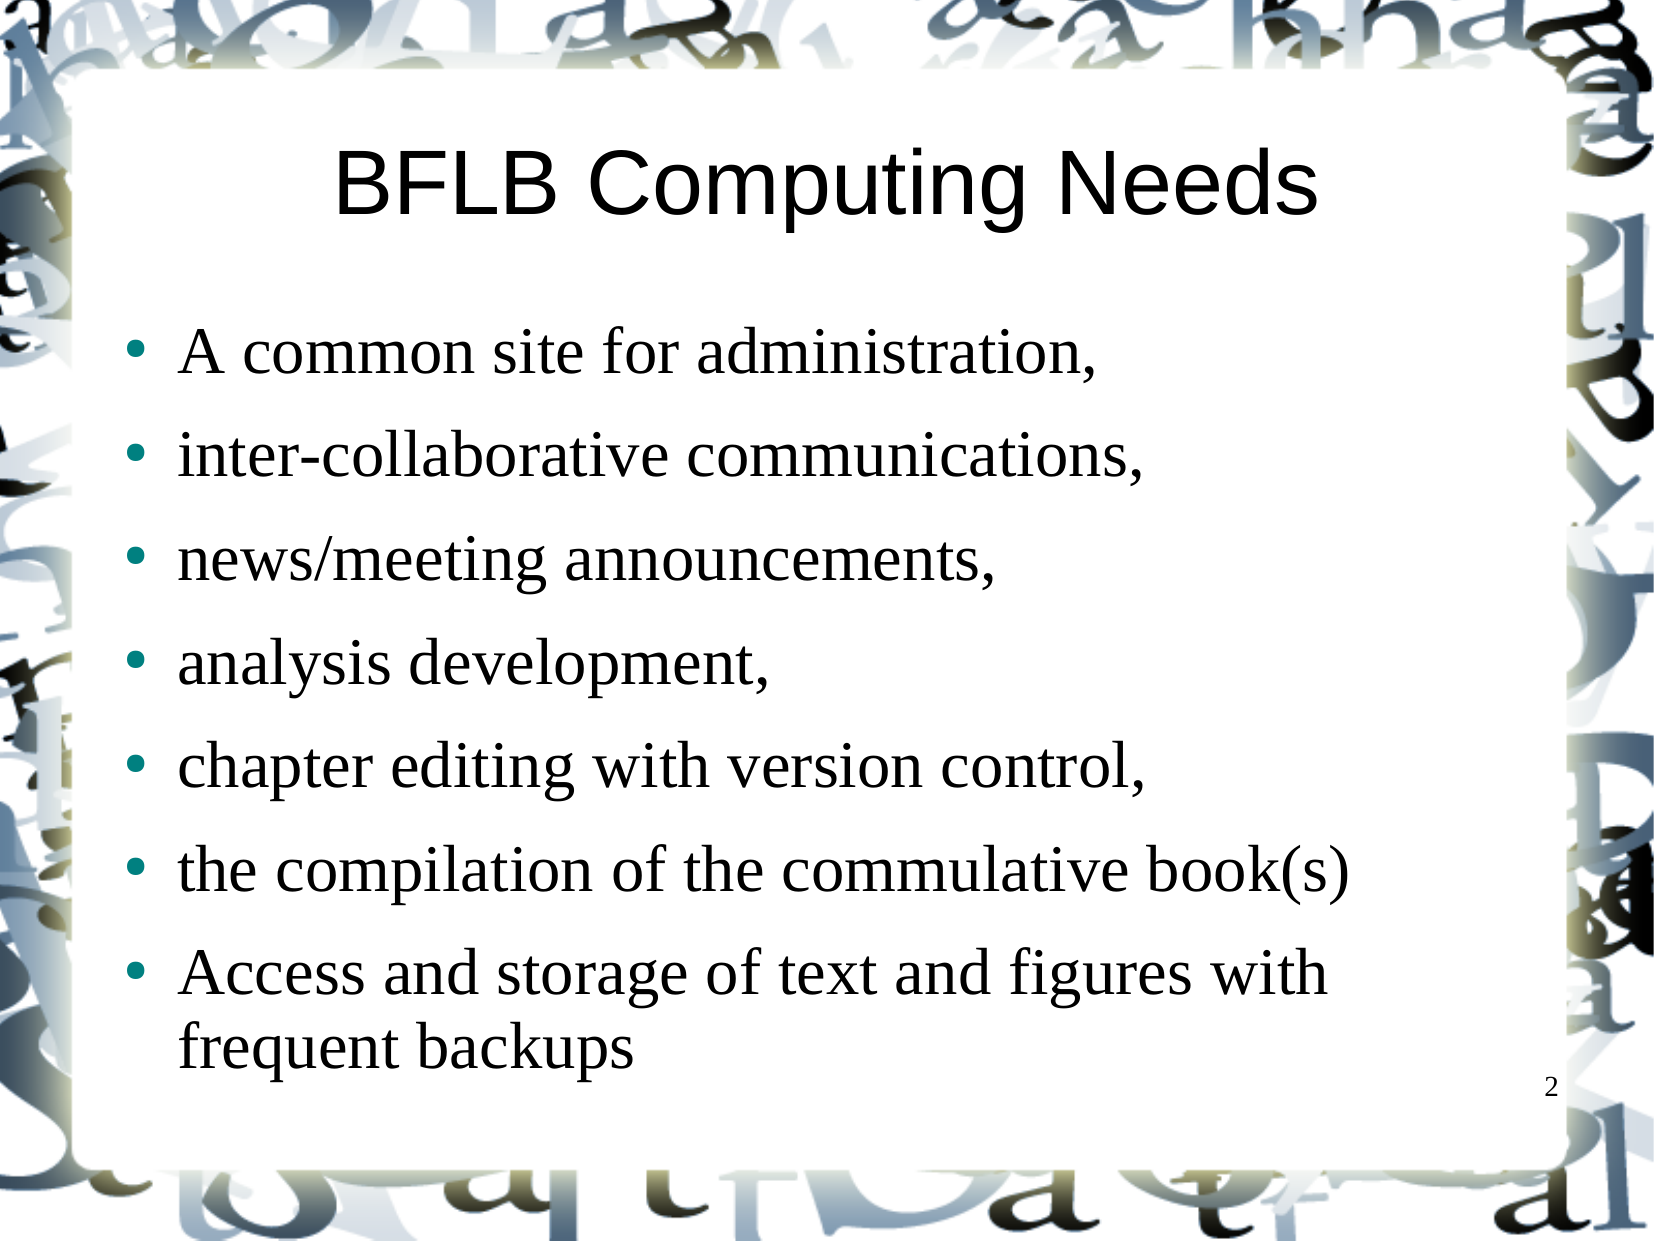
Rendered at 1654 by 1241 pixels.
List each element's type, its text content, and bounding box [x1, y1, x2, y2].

list A common site for administration, inter-collaborative communications, news/meeting announcements, analysis development, chapter editing with version control, the compilation of the commulative book(s) Access and storage of text and figures with frequent backups [106, 313, 1530, 1188]
title BFLB Computing Needs [82, 78, 1571, 287]
picture [0, 0, 1654, 1241]
